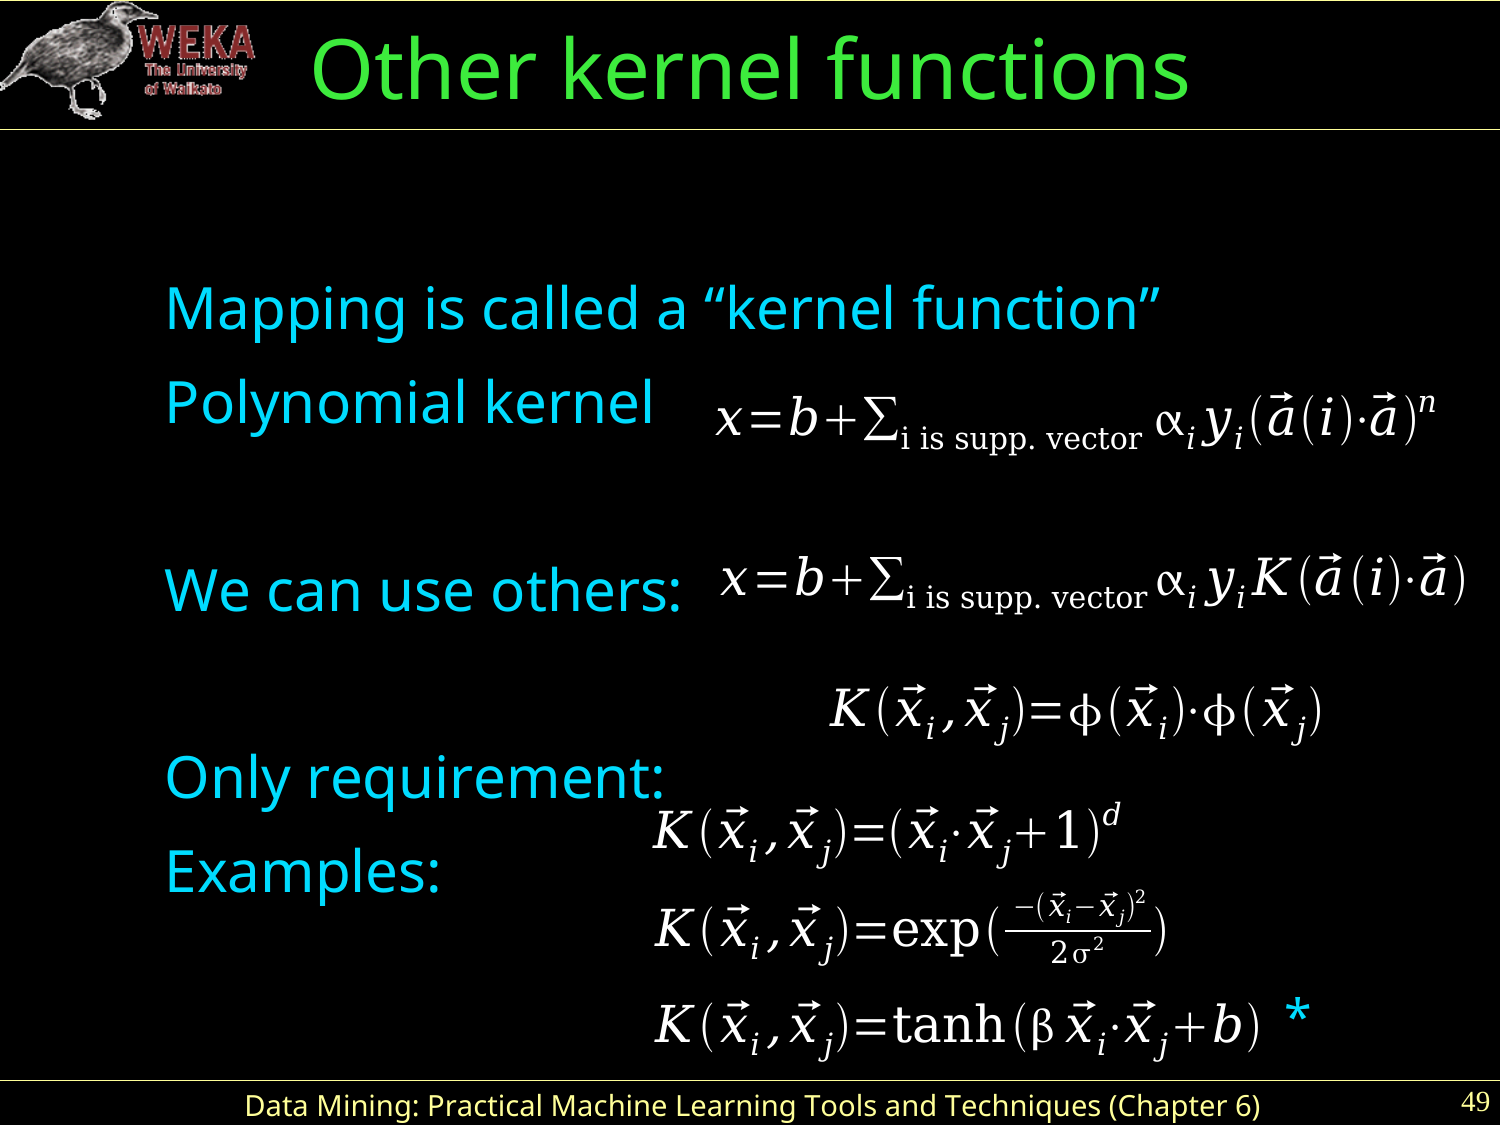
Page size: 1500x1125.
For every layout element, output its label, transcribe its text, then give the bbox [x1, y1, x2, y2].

chart [649, 995, 1268, 1063]
chart [713, 548, 1474, 617]
picture [0, 1, 266, 129]
chart [649, 885, 1176, 974]
chart [824, 679, 1329, 748]
title Other kernel functions [295, 0, 1500, 148]
text_box * [1269, 974, 1320, 1047]
list Mapping is called a “kernel function” Polynomial kernel We can use others: Only requirement: Examples: [149, 260, 1388, 936]
chart [647, 797, 1127, 869]
chart [708, 383, 1443, 456]
